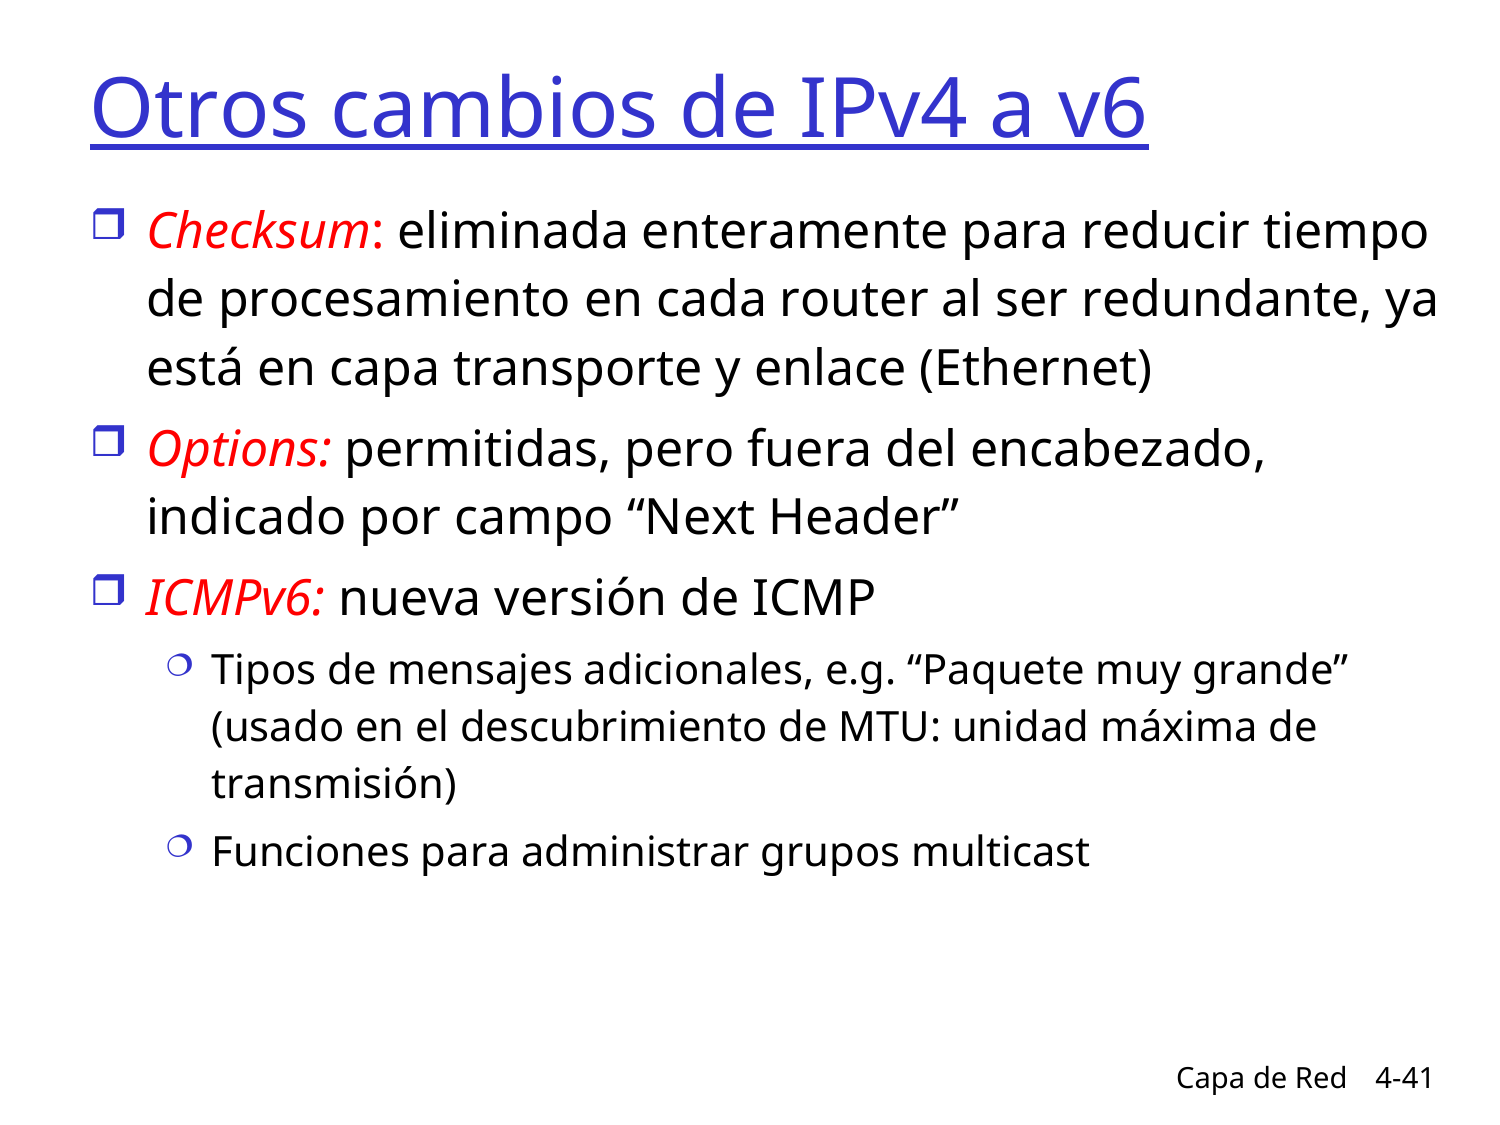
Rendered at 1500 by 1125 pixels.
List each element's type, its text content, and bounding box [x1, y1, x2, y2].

title Otros cambios de IPv4 a v6 [75, 15, 1463, 187]
list Checksum: eliminada enteramente para reducir tiempo de procesamiento en cada router al ser redundante, ya está en capa transporte y enlace (Ethernet) Options: permitidas, pero fuera del encabezado, indicado por campo “Next Header” ICMPv6: nueva versión de ICMP Tipos de mensajes adicionales, e.g. “Paquete muy grande” (usado en el descubrimiento de MTU: unidad máxima de transmisión) Funciones para administrar grupos multicast [75, 187, 1463, 1044]
